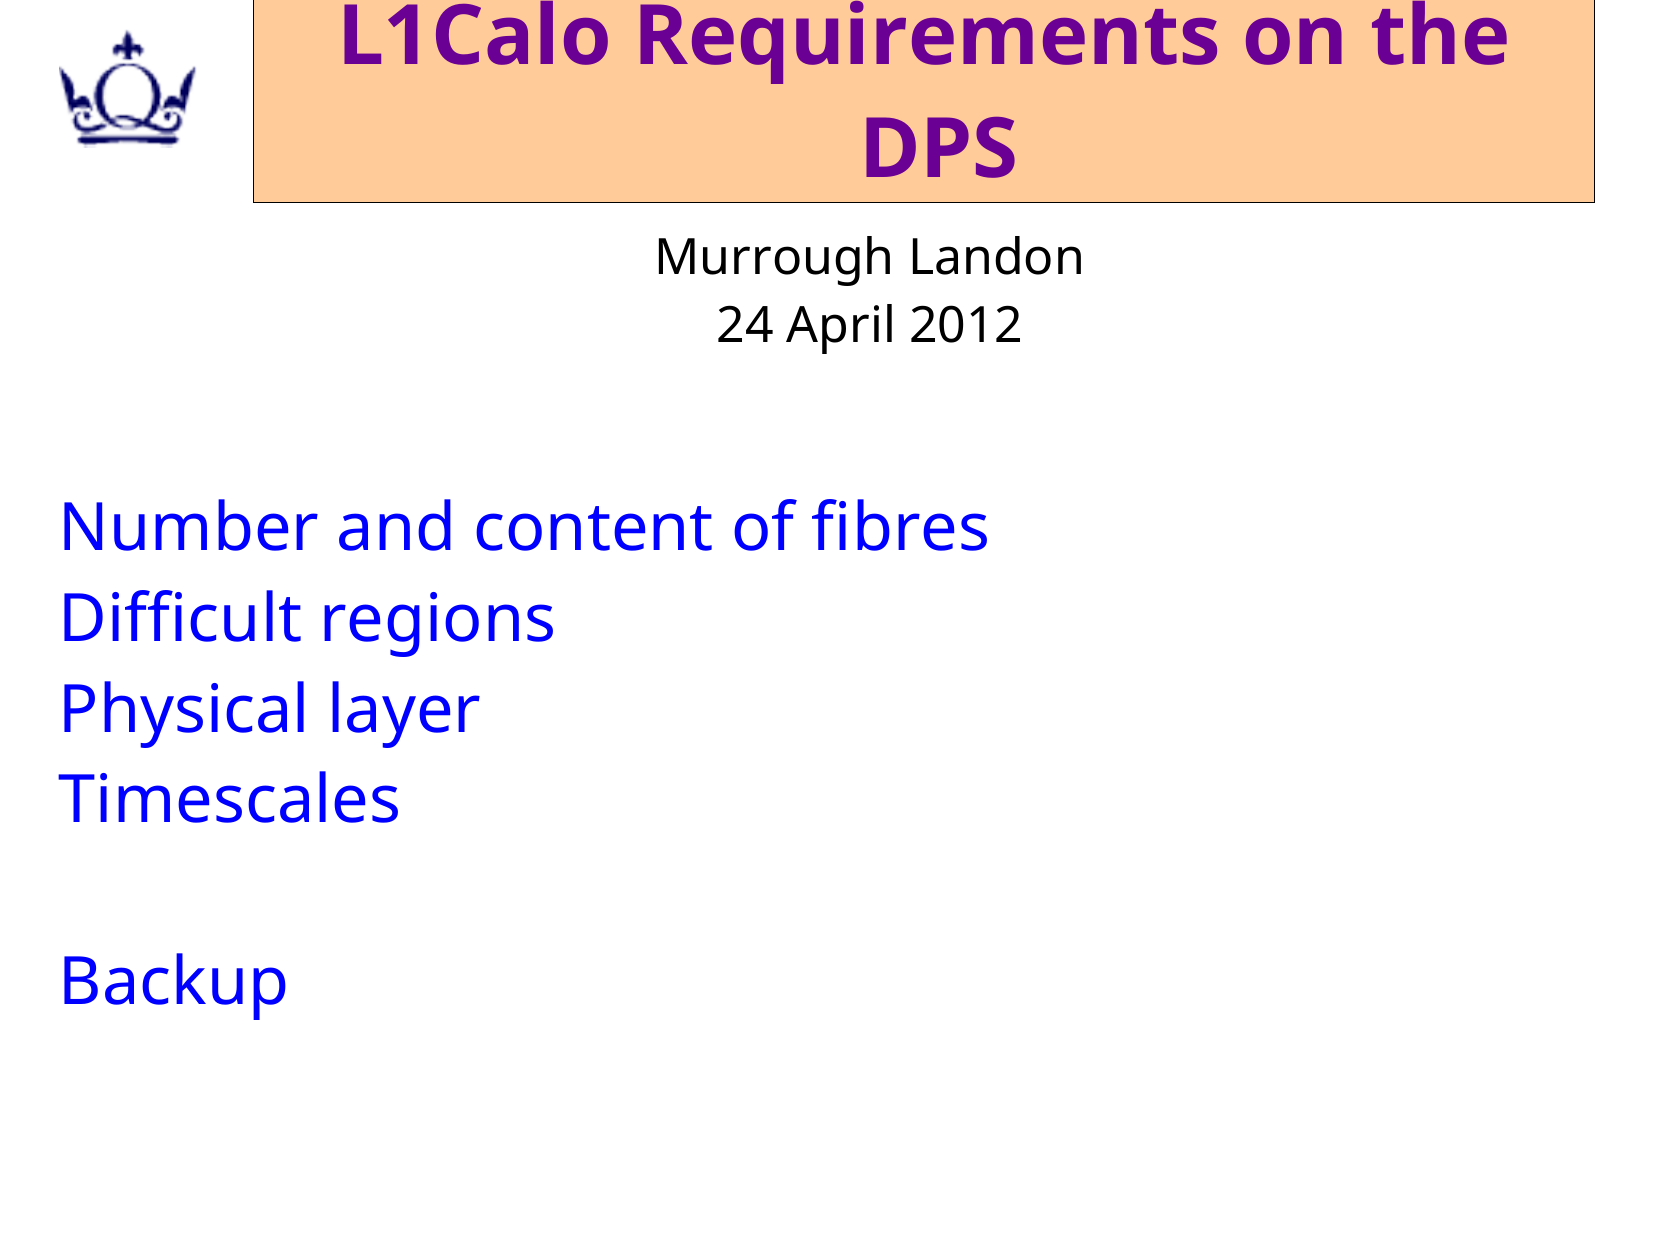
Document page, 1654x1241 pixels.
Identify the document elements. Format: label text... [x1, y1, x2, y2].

title L1Calo Requirements on the DPS [253, 29, 1595, 148]
list Number and content of fibres Difficult regions Physical layer Timescales Backup [59, 479, 1595, 1127]
text_box Murrough Landon 24 April 2012 [367, 220, 1373, 360]
picture [59, 29, 200, 148]
